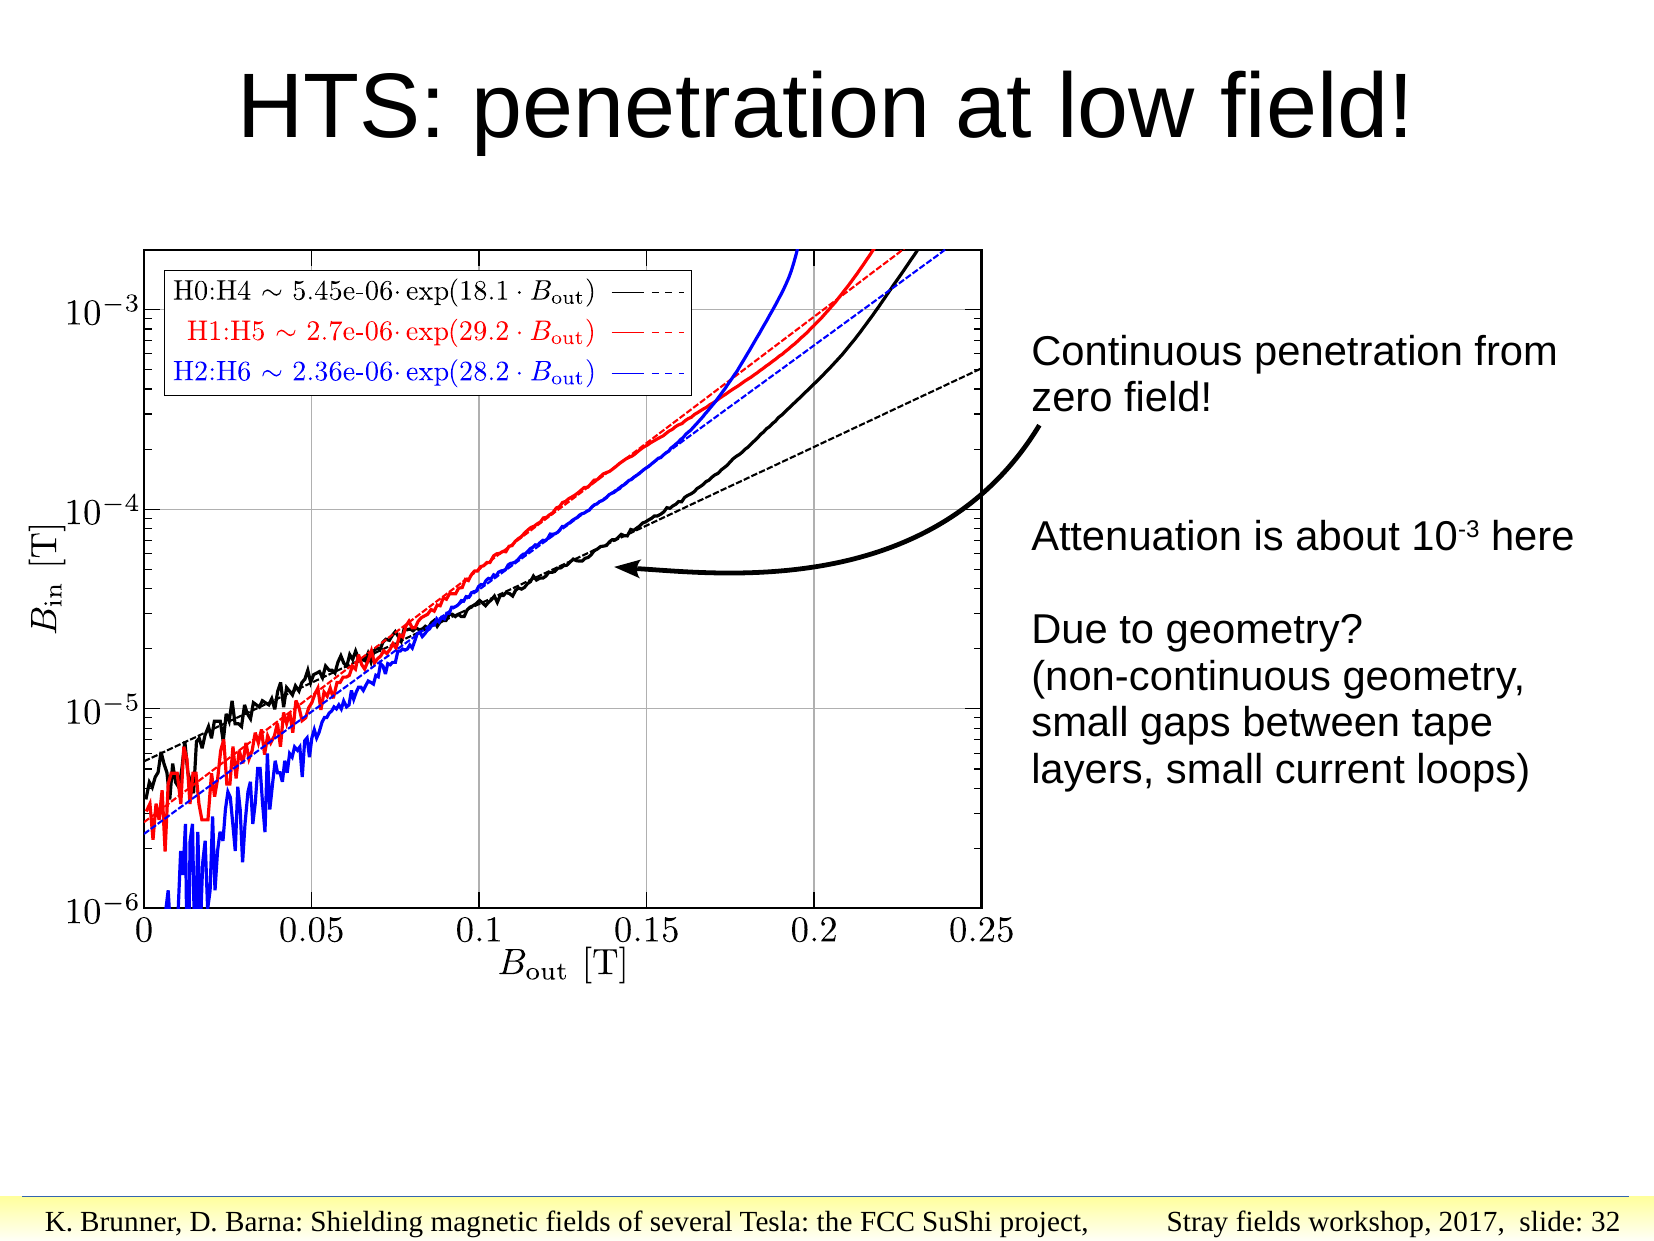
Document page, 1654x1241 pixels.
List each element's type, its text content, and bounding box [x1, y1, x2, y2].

title HTS: penetration at low field! [50, 43, 1603, 168]
picture [24, 244, 1017, 988]
text_box Continuous penetration from zero field! Attenuation is about 10-3 here Due to geometry? (non-continuous geometry, small gaps between tape layers, small current loops) [1016, 319, 1629, 800]
